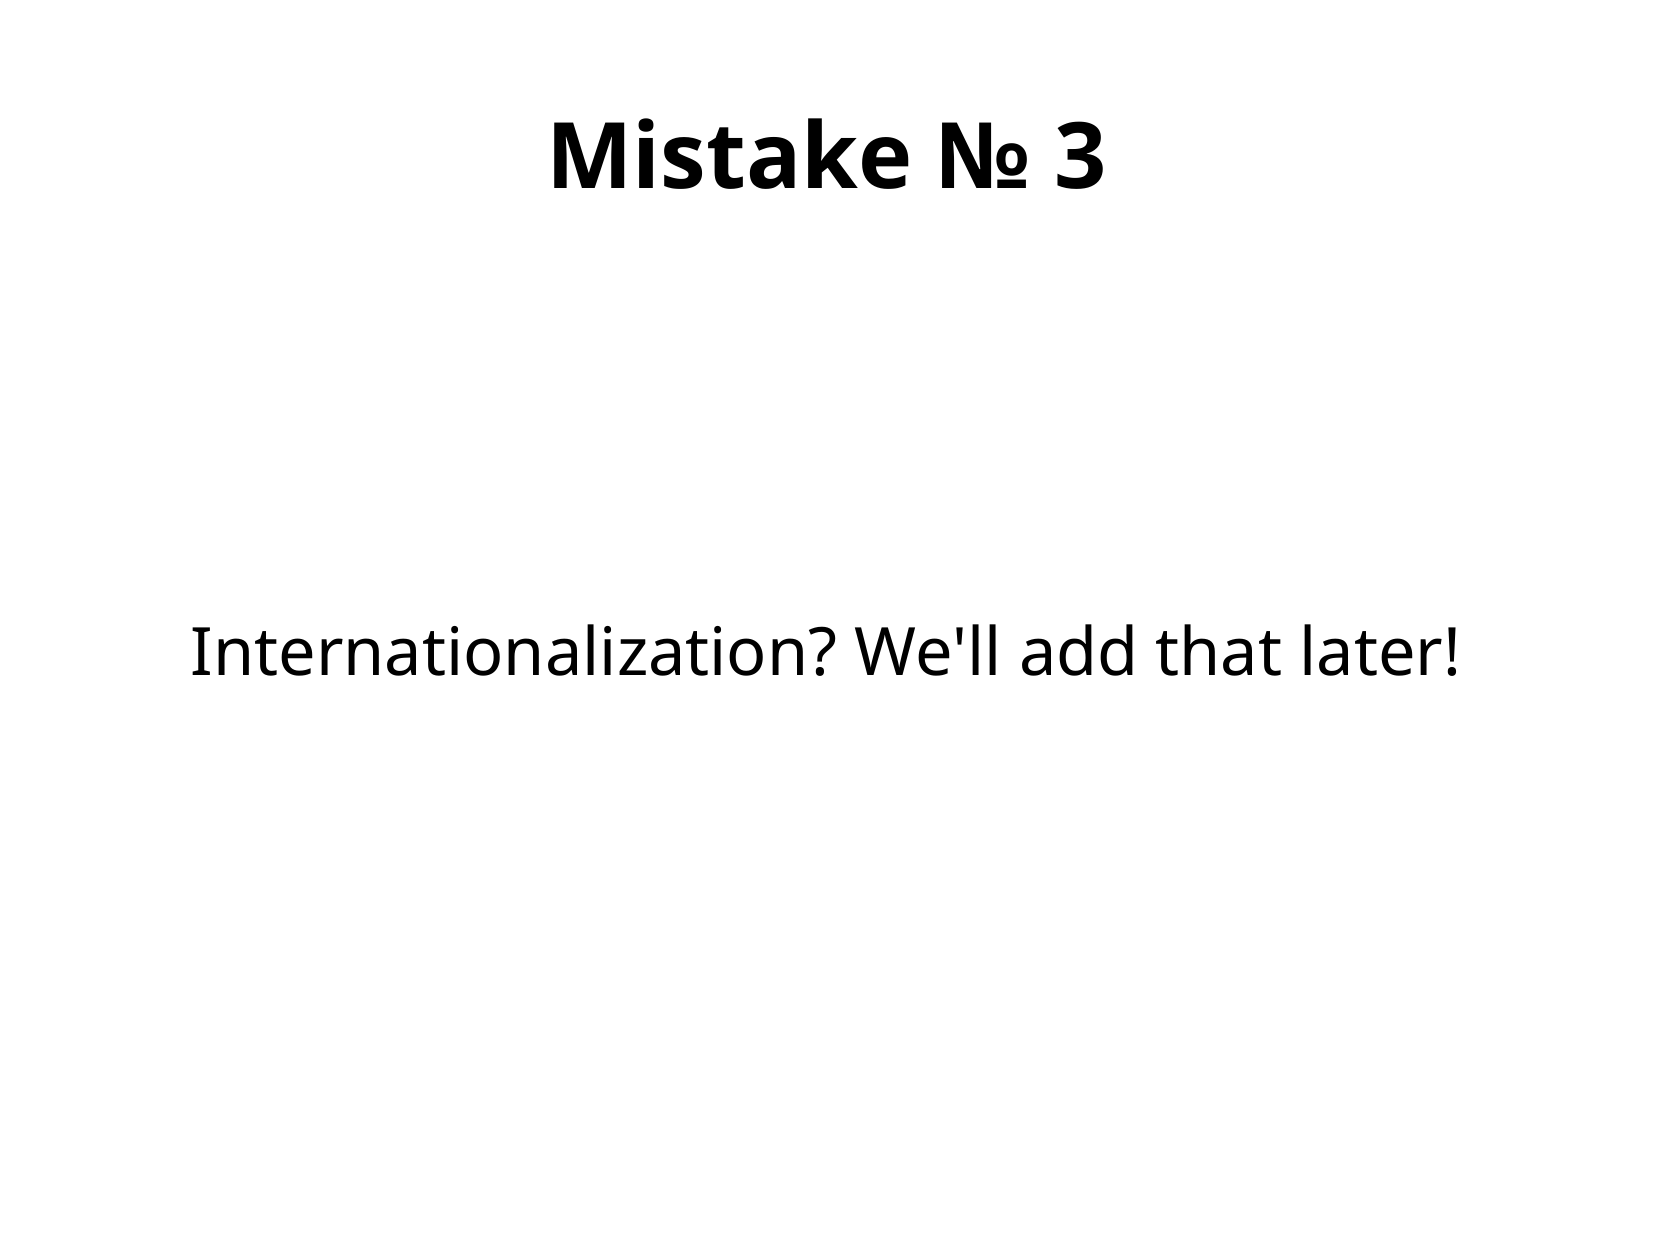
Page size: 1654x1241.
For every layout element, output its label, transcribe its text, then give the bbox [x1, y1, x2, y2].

subtitle Internationalization? We'll add that later! [82, 290, 1571, 1010]
title Mistake № 3 [82, 49, 1571, 257]
